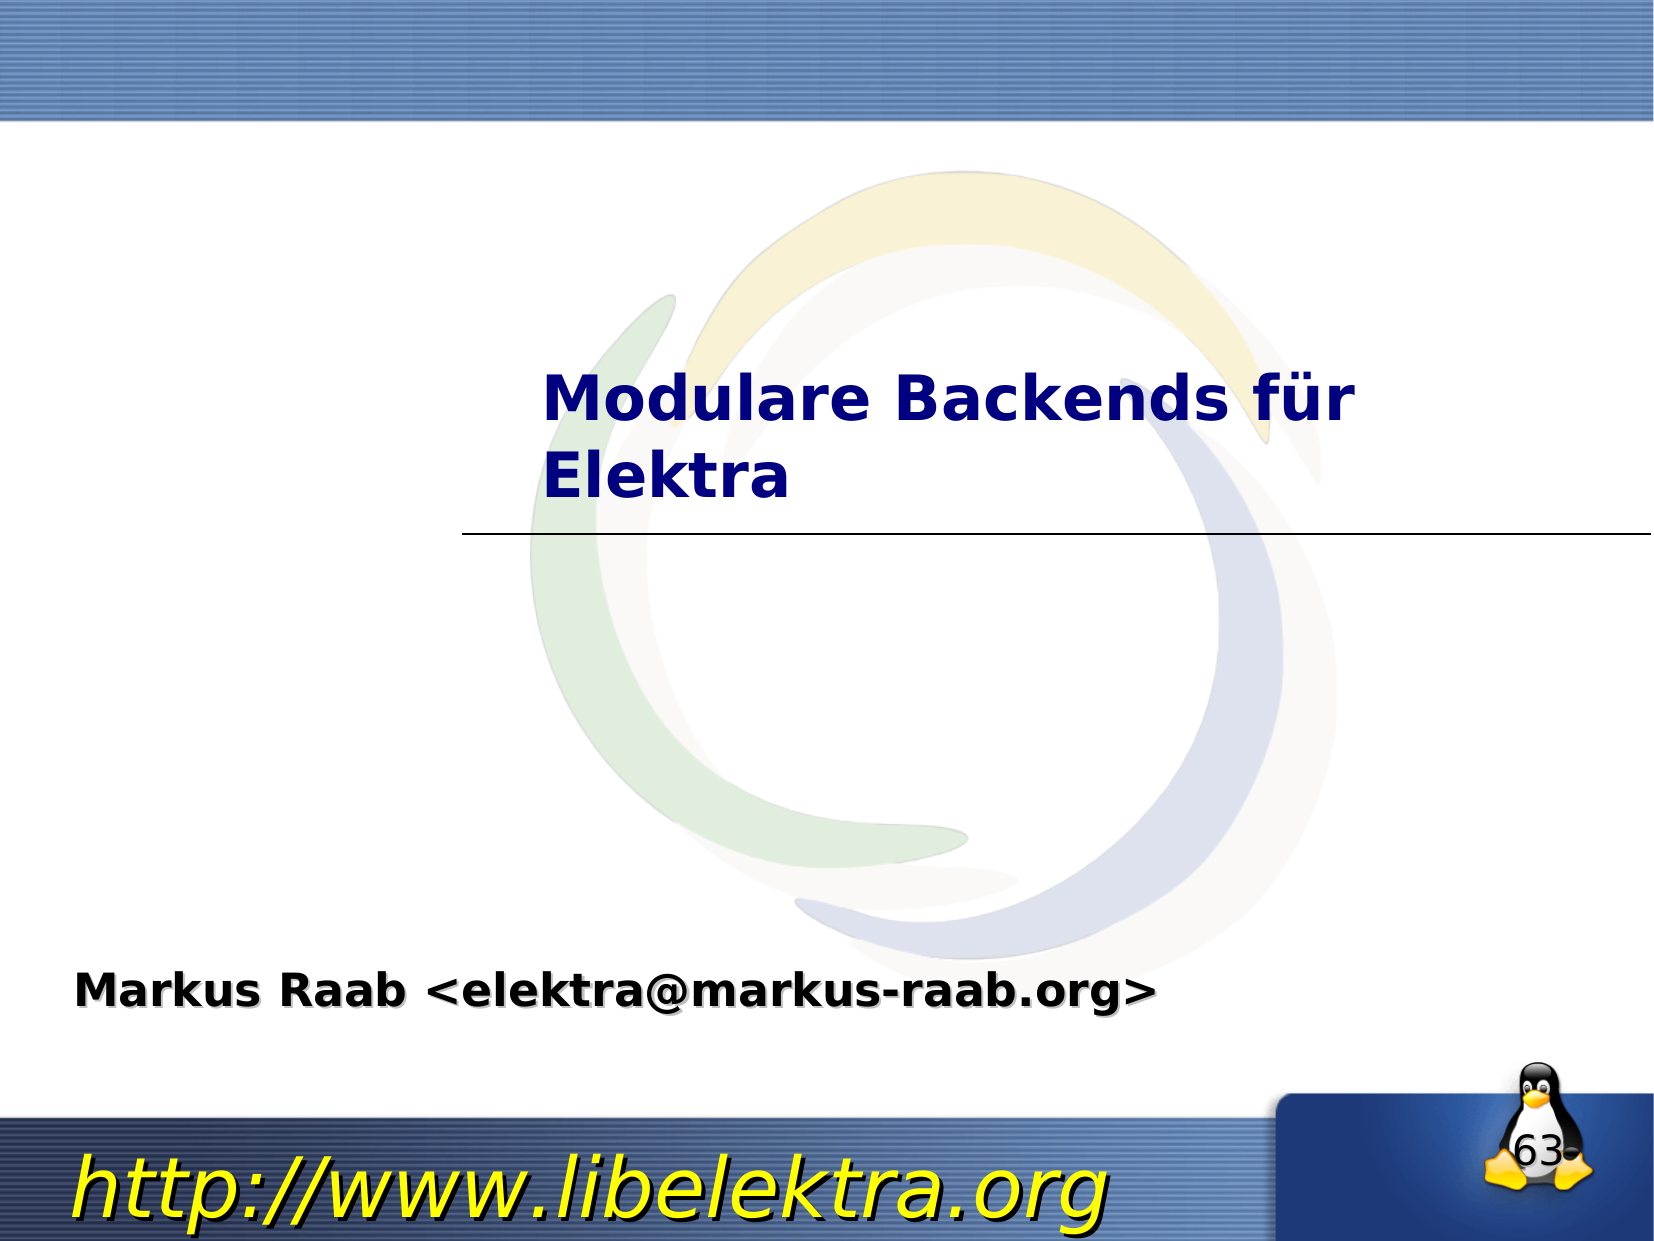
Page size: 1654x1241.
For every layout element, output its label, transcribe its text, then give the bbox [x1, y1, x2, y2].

picture [481, 535, 1374, 953]
text_box <Nummer> [1312, 1122, 1565, 1178]
text_box Markus Raab <elektra@markus-raab.org> [58, 953, 1481, 1030]
text_box Modulare Backends für Elektra [526, 351, 1428, 516]
picture [0, 1061, 1654, 1241]
picture [0, 0, 1654, 533]
